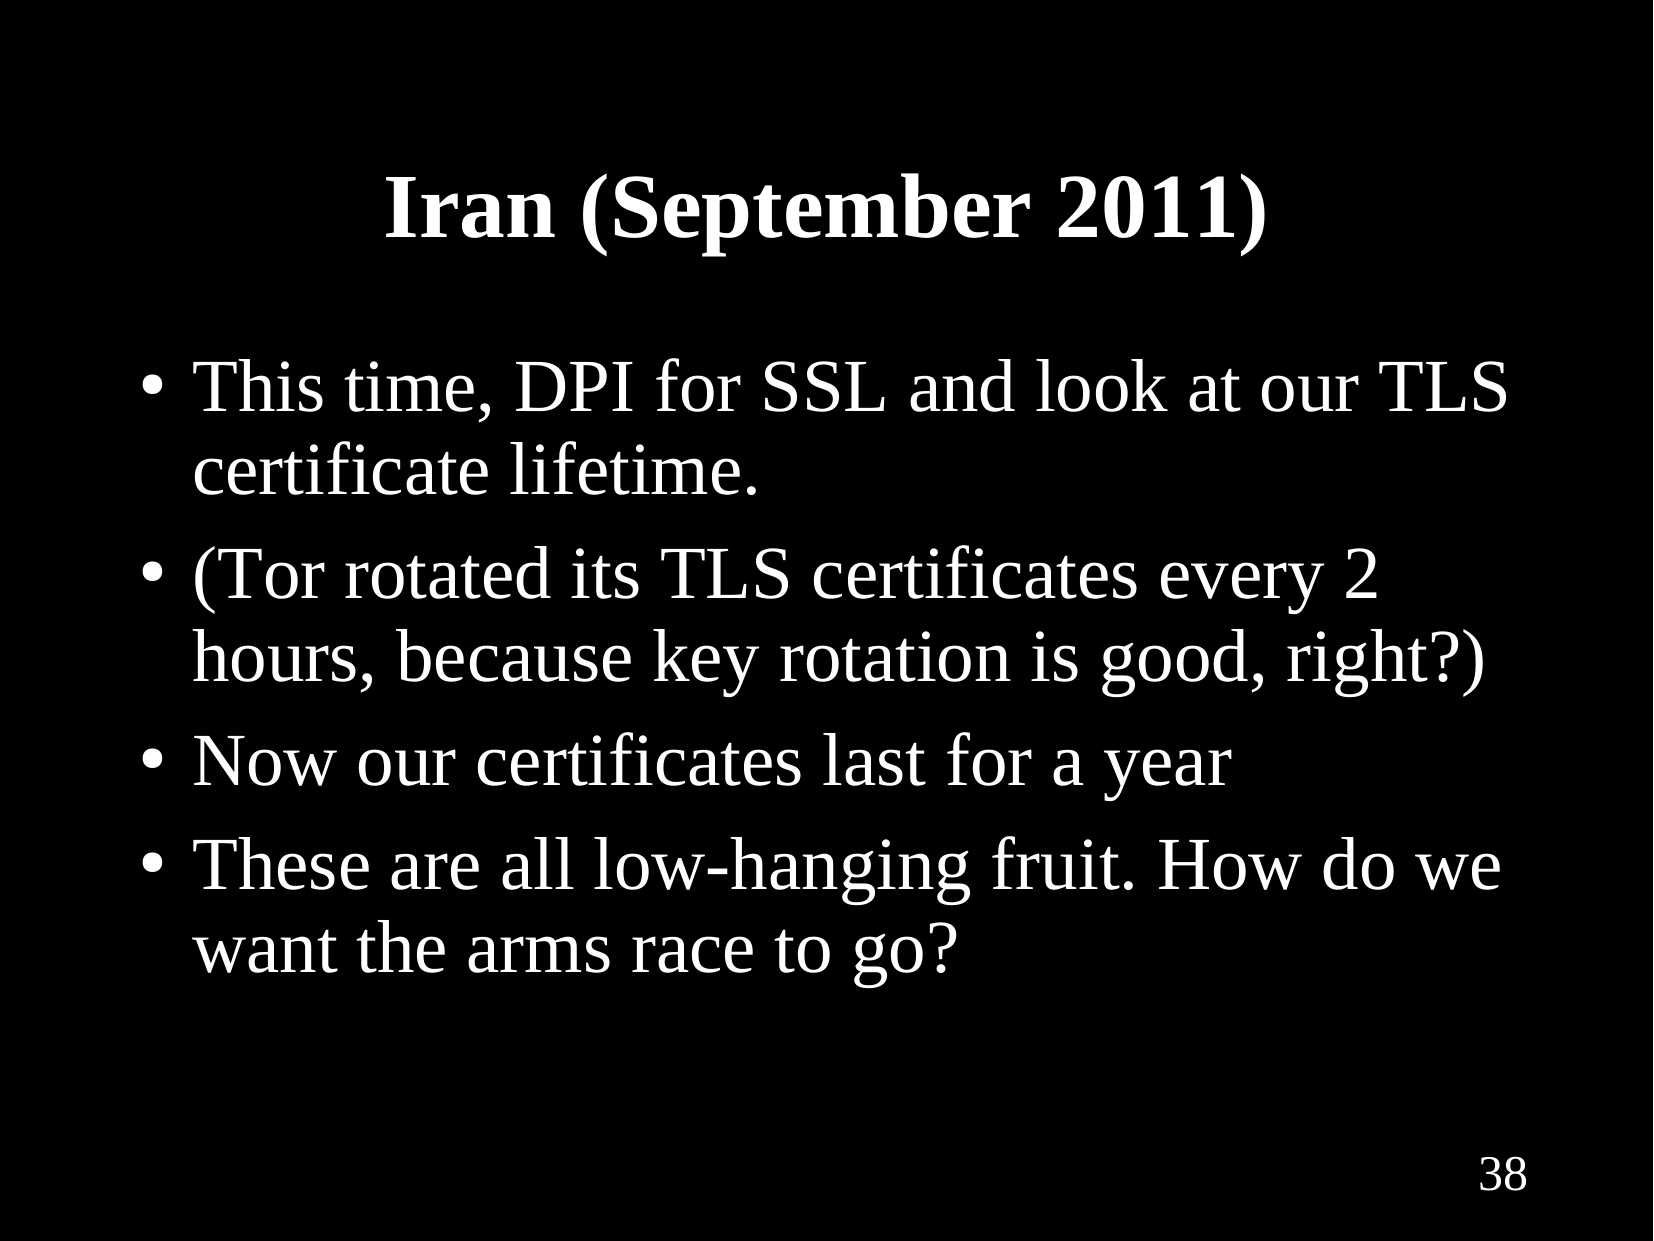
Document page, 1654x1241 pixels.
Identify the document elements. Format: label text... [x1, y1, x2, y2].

title Iran (September 2011) [121, 102, 1534, 311]
list This time, DPI for SSL and look at our TLS certificate lifetime. (Tor rotated its TLS certificates every 2 hours, because key rotation is good, right?) Now our certificates last for a year These are all low-hanging fruit. How do we want the arms race to go? [121, 344, 1534, 1127]
